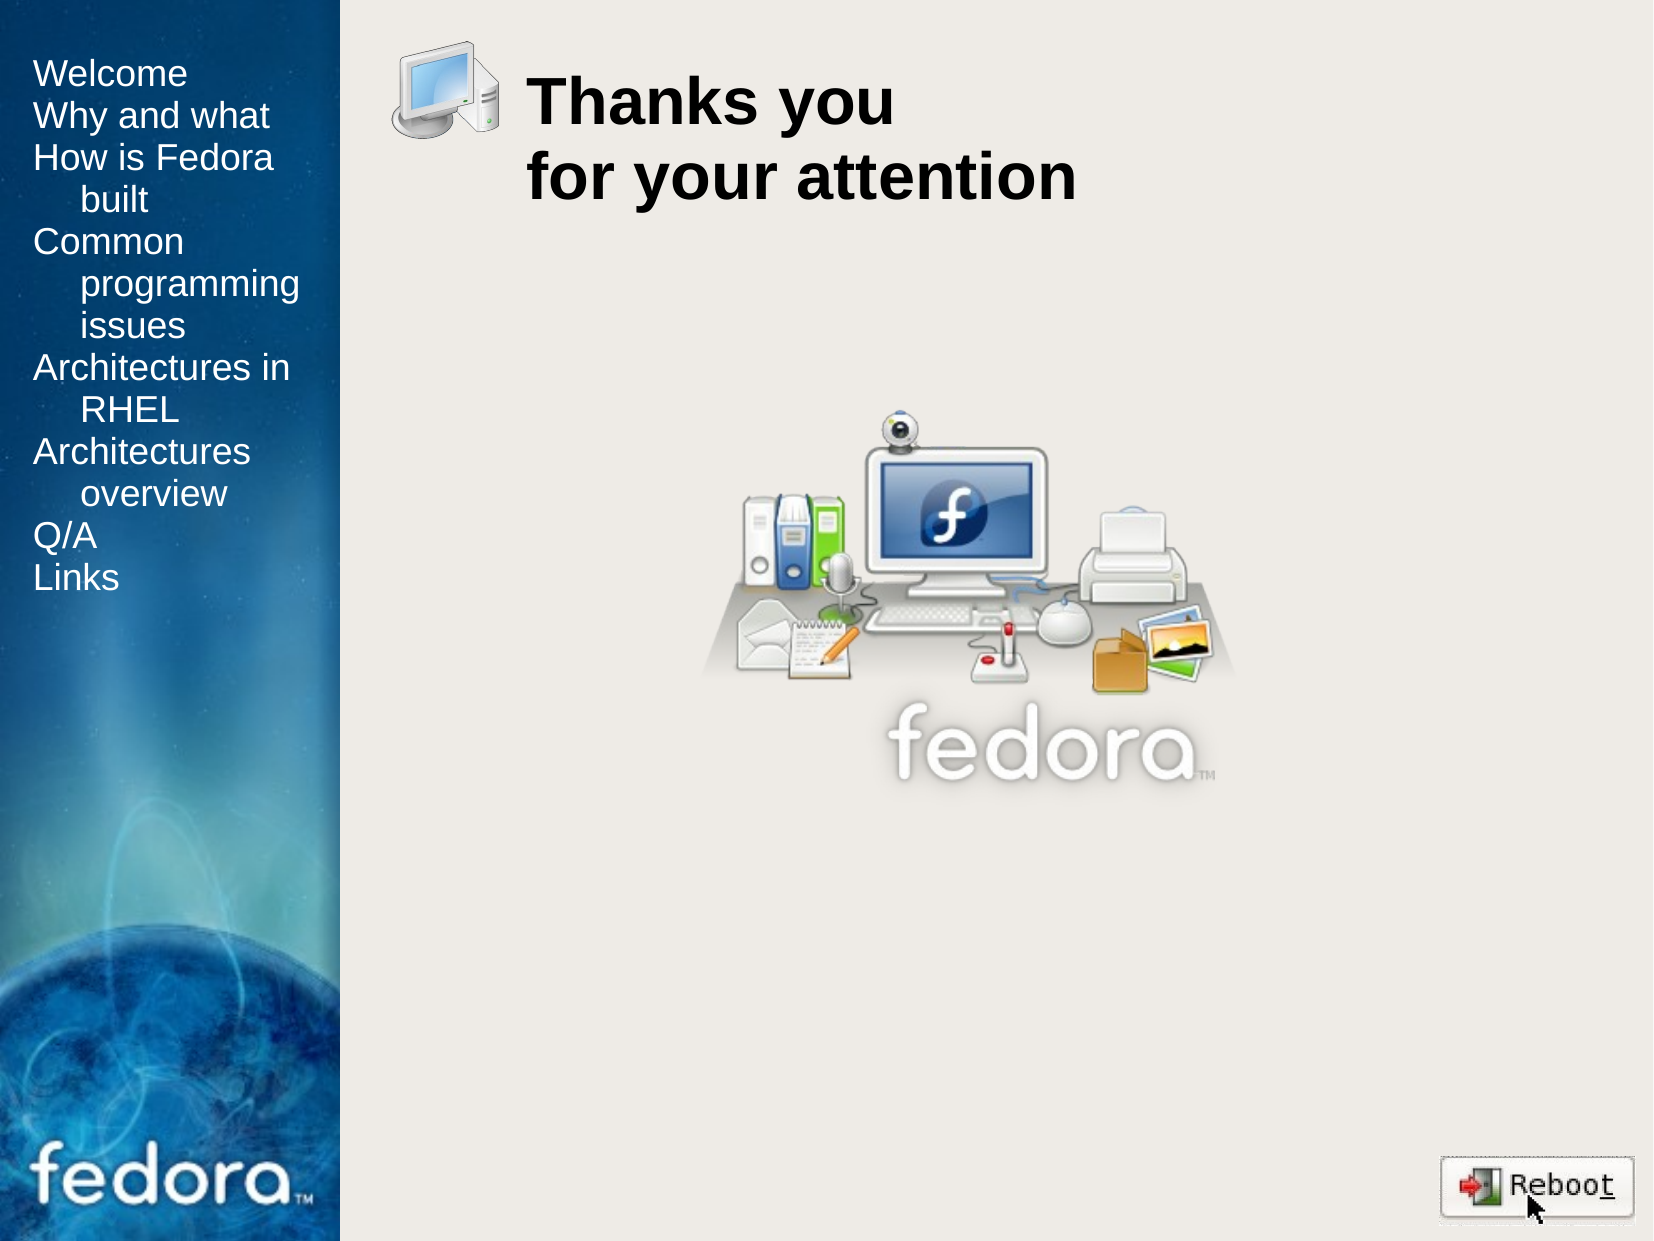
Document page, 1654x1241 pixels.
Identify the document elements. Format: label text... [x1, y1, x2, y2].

picture [0, 0, 1654, 1241]
text_box Welcome Why and what How is Fedora built Common programming issues Architectures in RHEL Architectures overview Q/A Links [18, 45, 327, 607]
text_box Thanks you for your attention [511, 56, 1528, 222]
